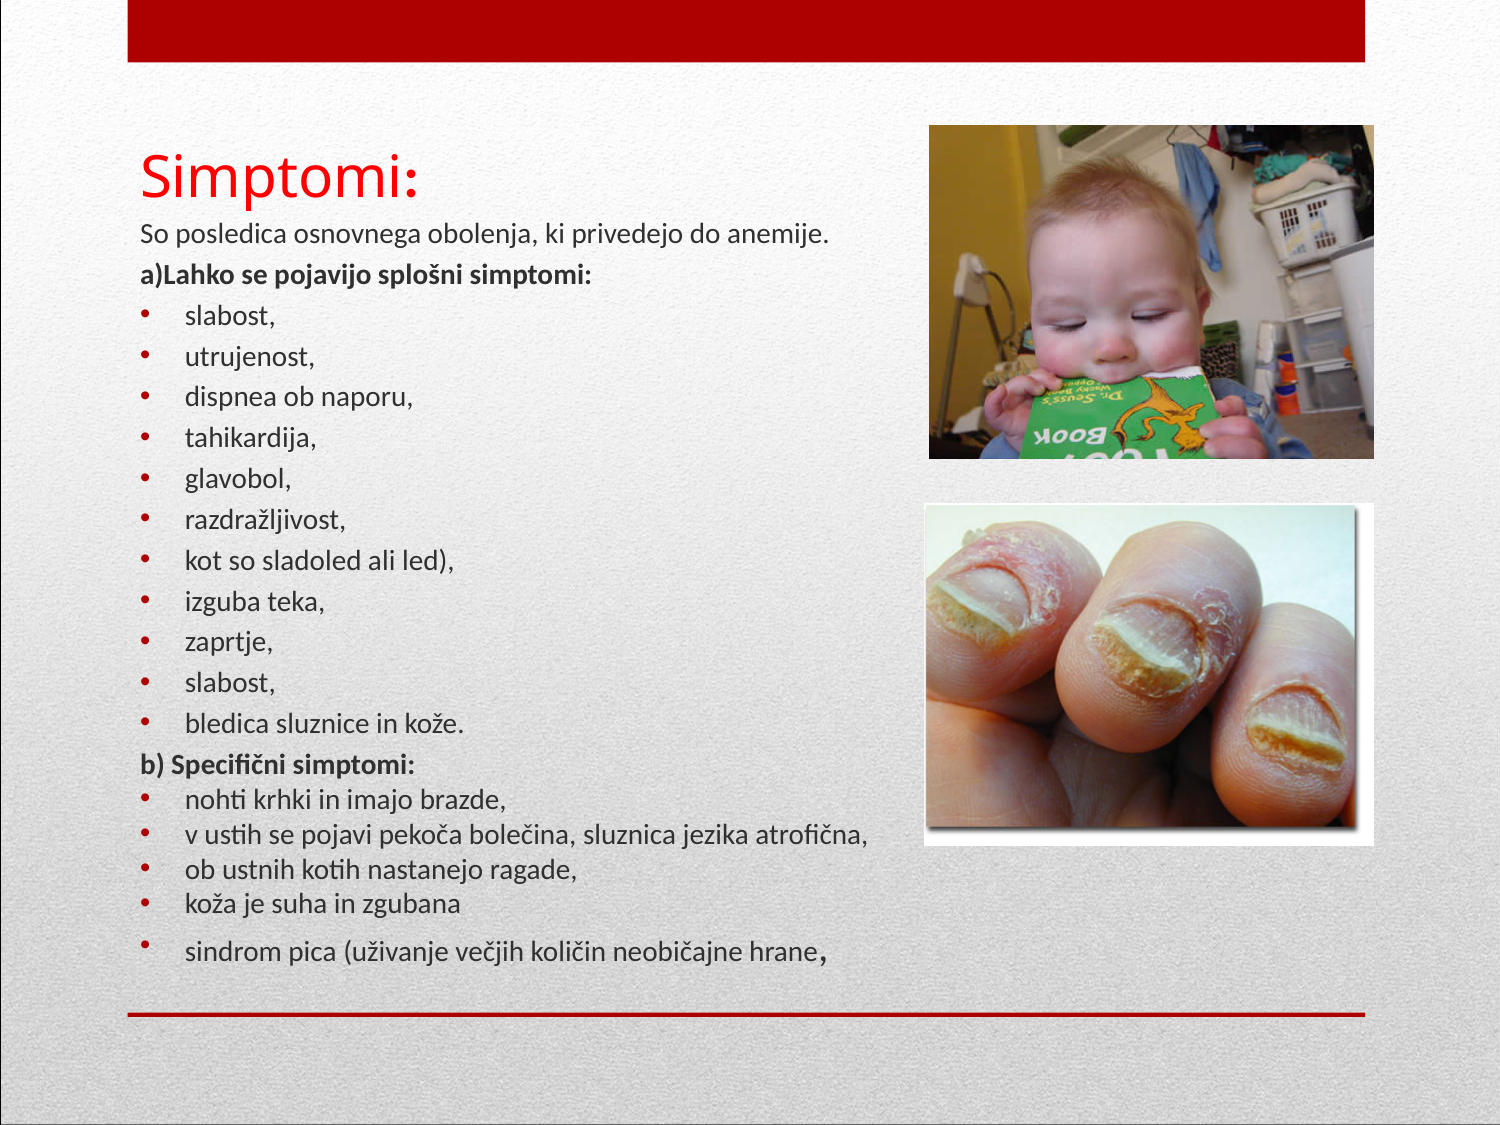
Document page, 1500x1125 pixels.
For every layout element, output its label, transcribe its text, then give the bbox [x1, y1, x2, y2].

picture [0, 0, 1500, 1125]
list Simptomi: So posledica osnovnega obolenja, ki privedejo do anemije. a)Lahko se pojavijo splošni simptomi: slabost, utrujenost, dispnea ob naporu, tahikardija, glavobol, razdražljivost, kot so sladoled ali led), izguba teka, zaprtje, slabost, bledica sluznice in kože. b) Specifični simptomi: nohti krhki in imajo brazde, v ustih se pojavi pekoča bolečina, sluznica jezika atrofična, ob ustnih kotih nastanejo ragade, koža je suha in zgubana sindrom pica (uživanje večjih količin neobičajne hrane, [125, 112, 1363, 997]
